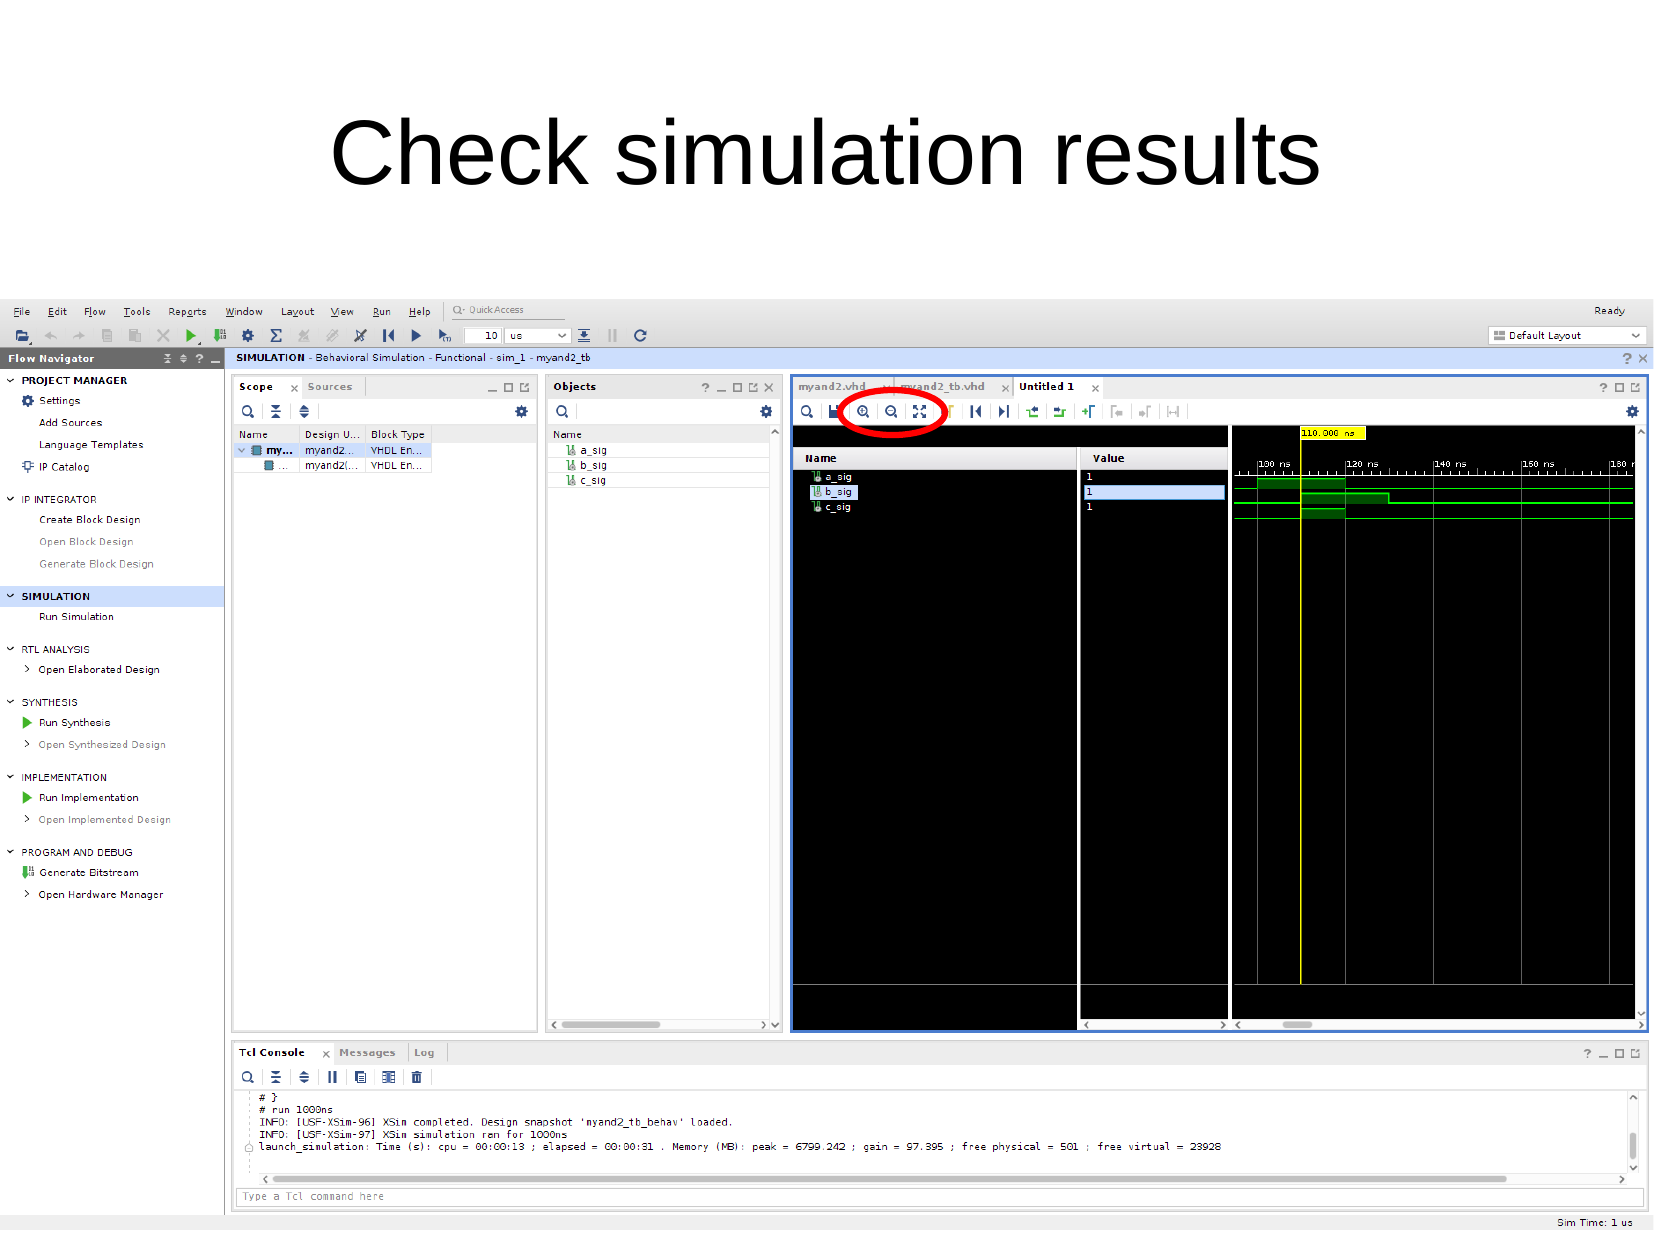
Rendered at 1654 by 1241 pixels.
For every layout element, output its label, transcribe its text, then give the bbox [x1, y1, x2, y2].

picture [0, 299, 1654, 1230]
title Check simulation results [82, 49, 1571, 257]
